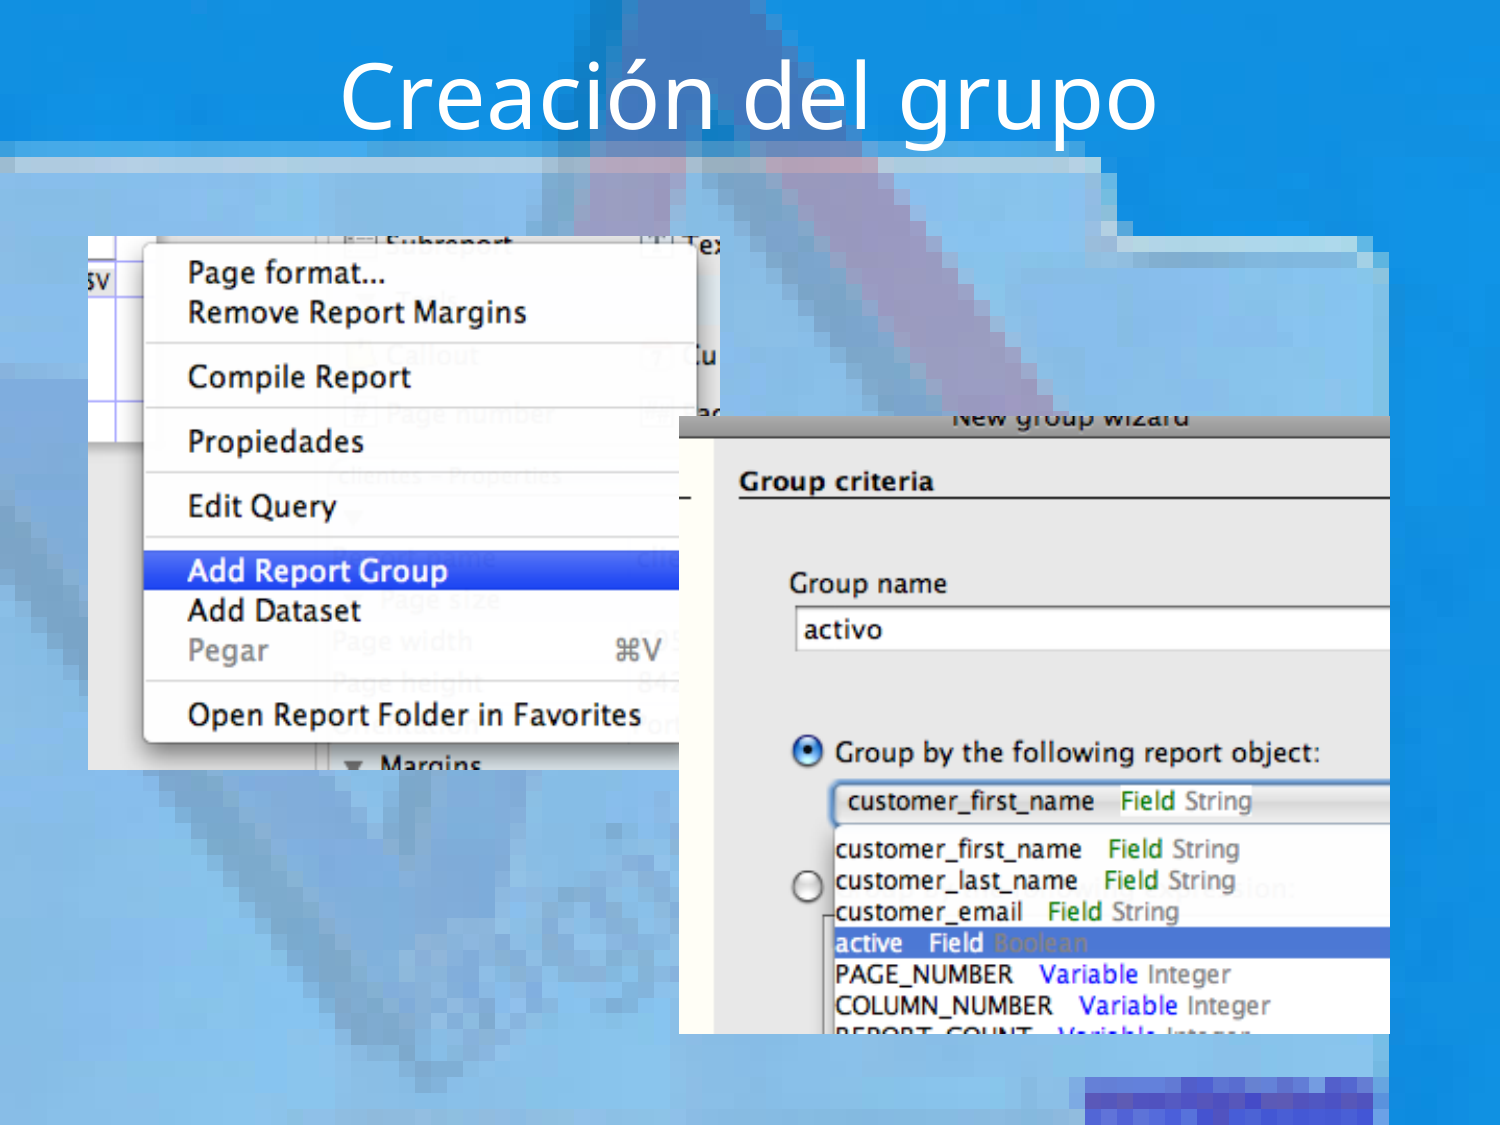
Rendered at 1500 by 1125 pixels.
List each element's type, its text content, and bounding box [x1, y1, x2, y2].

title Creación del grupo [112, 0, 1388, 214]
picture [0, 0, 1500, 1125]
